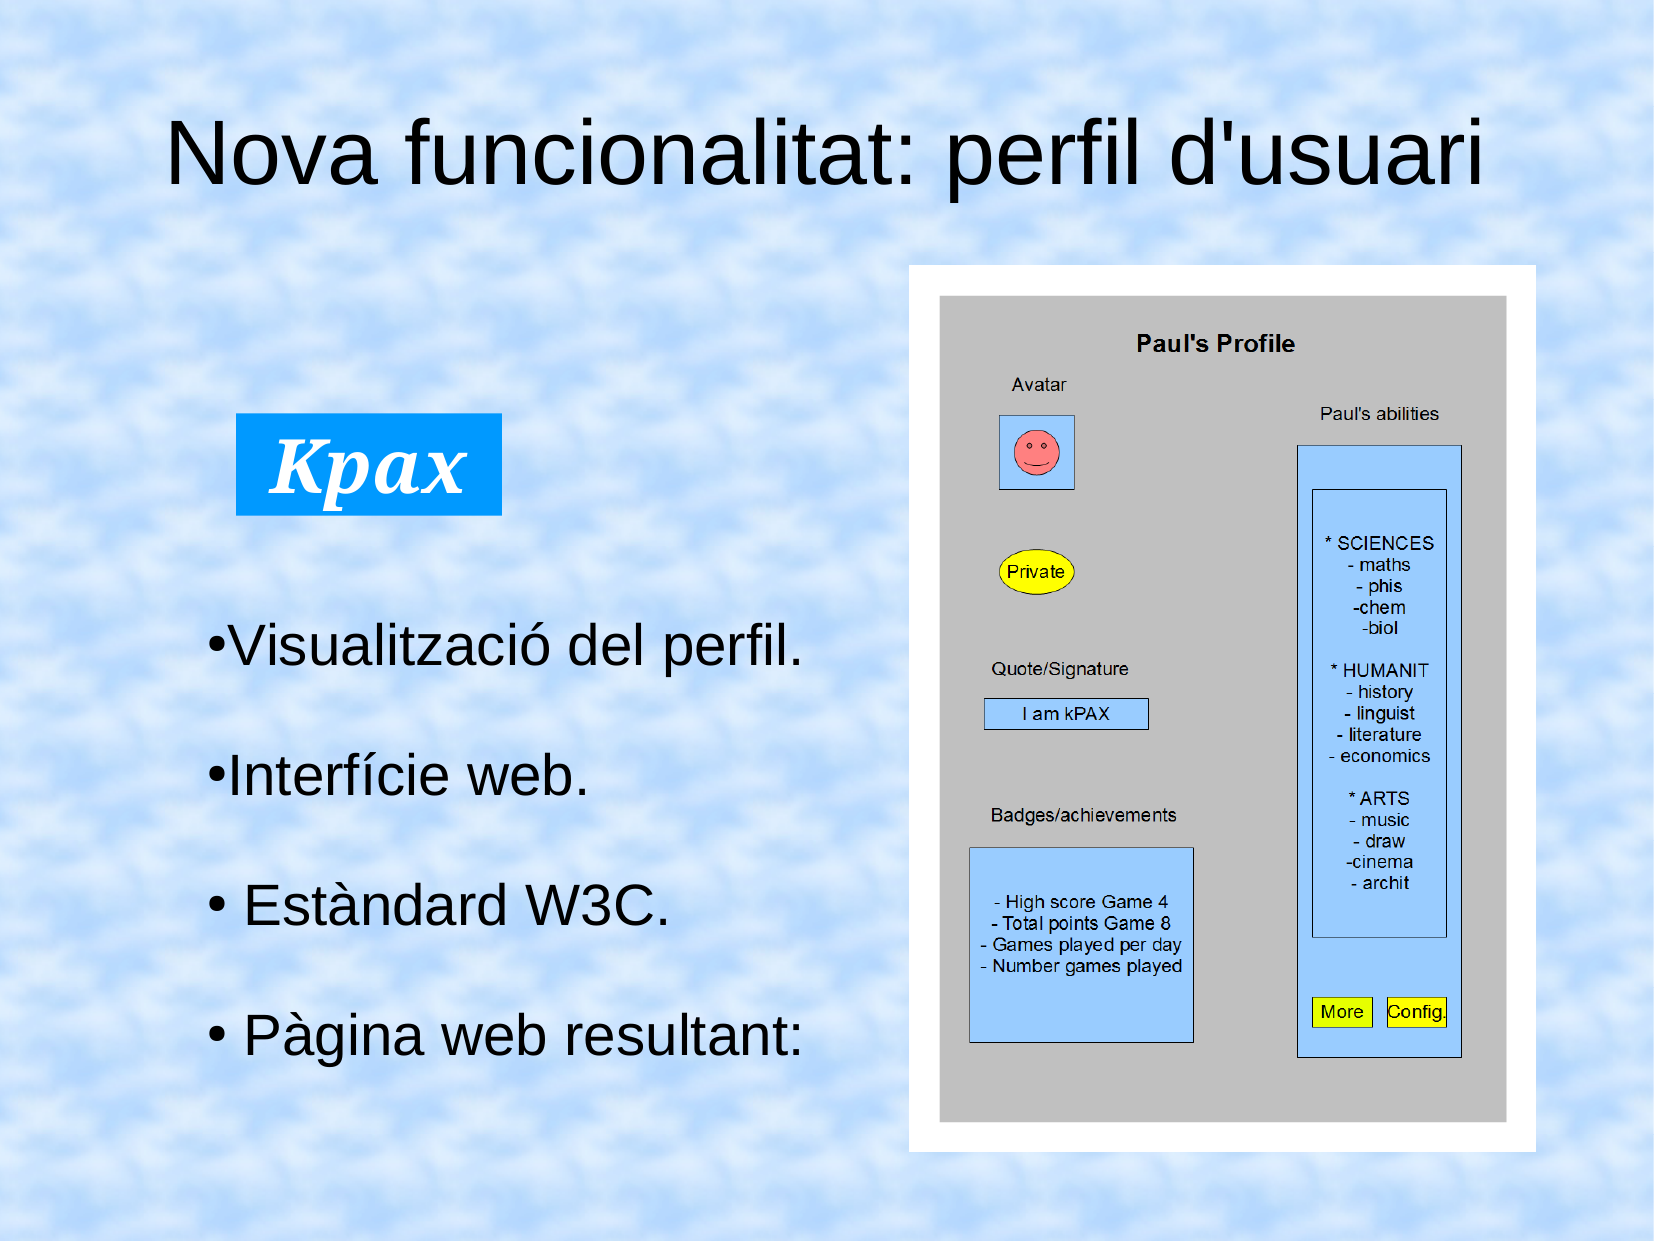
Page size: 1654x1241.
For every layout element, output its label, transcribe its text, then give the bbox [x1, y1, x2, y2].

picture [0, 0, 1654, 1241]
text_box Visualització del perfil. Interfície web. Estàndard W3C. Pàgina web resultant: [206, 324, 886, 1093]
text_box Kpax [236, 413, 502, 502]
title Nova funcionalitat: perfil d'usuari [82, 49, 1571, 257]
